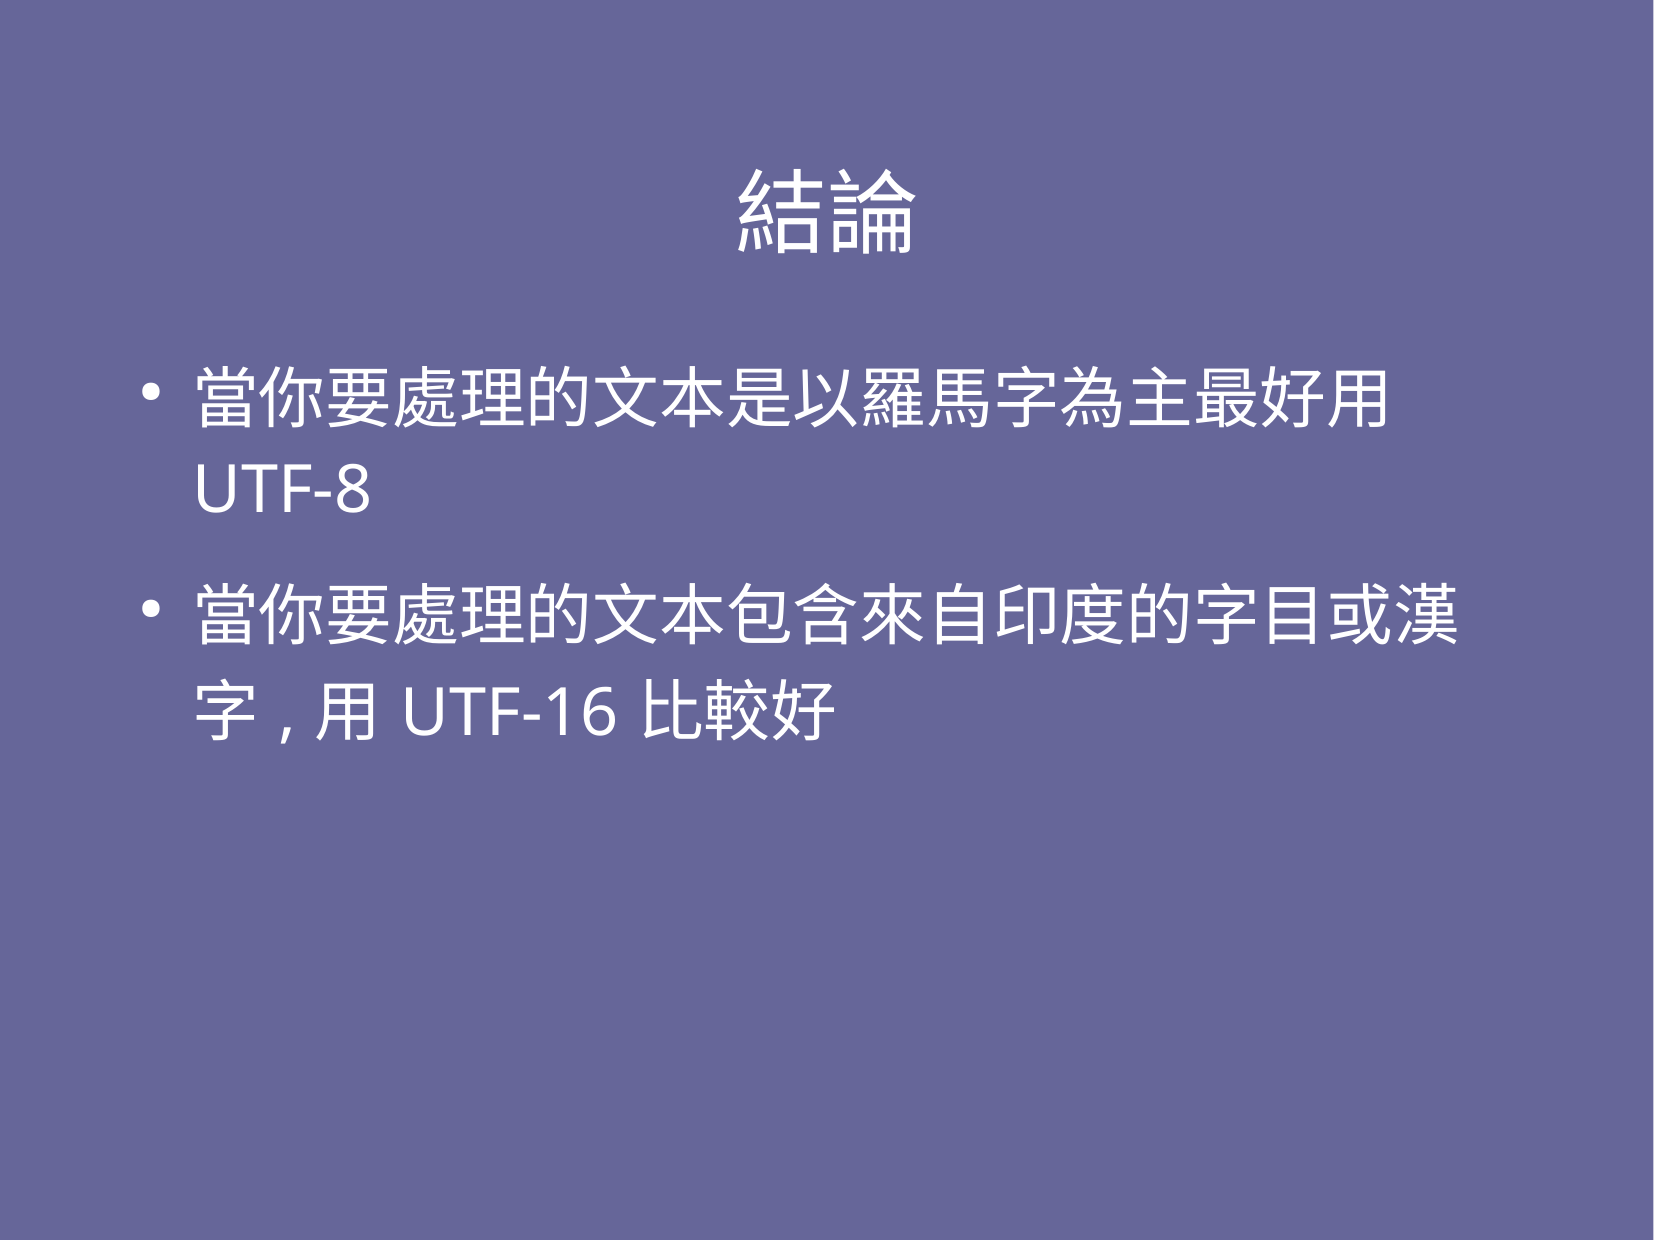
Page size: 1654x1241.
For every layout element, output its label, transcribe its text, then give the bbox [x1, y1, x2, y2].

list 當你要處理的文本是以羅馬字為主最好用UTF-8 當你要處理的文本包含來自印度的字目或漢字,用UTF-16比較好 [121, 344, 1534, 1127]
title 結論 [121, 102, 1534, 310]
